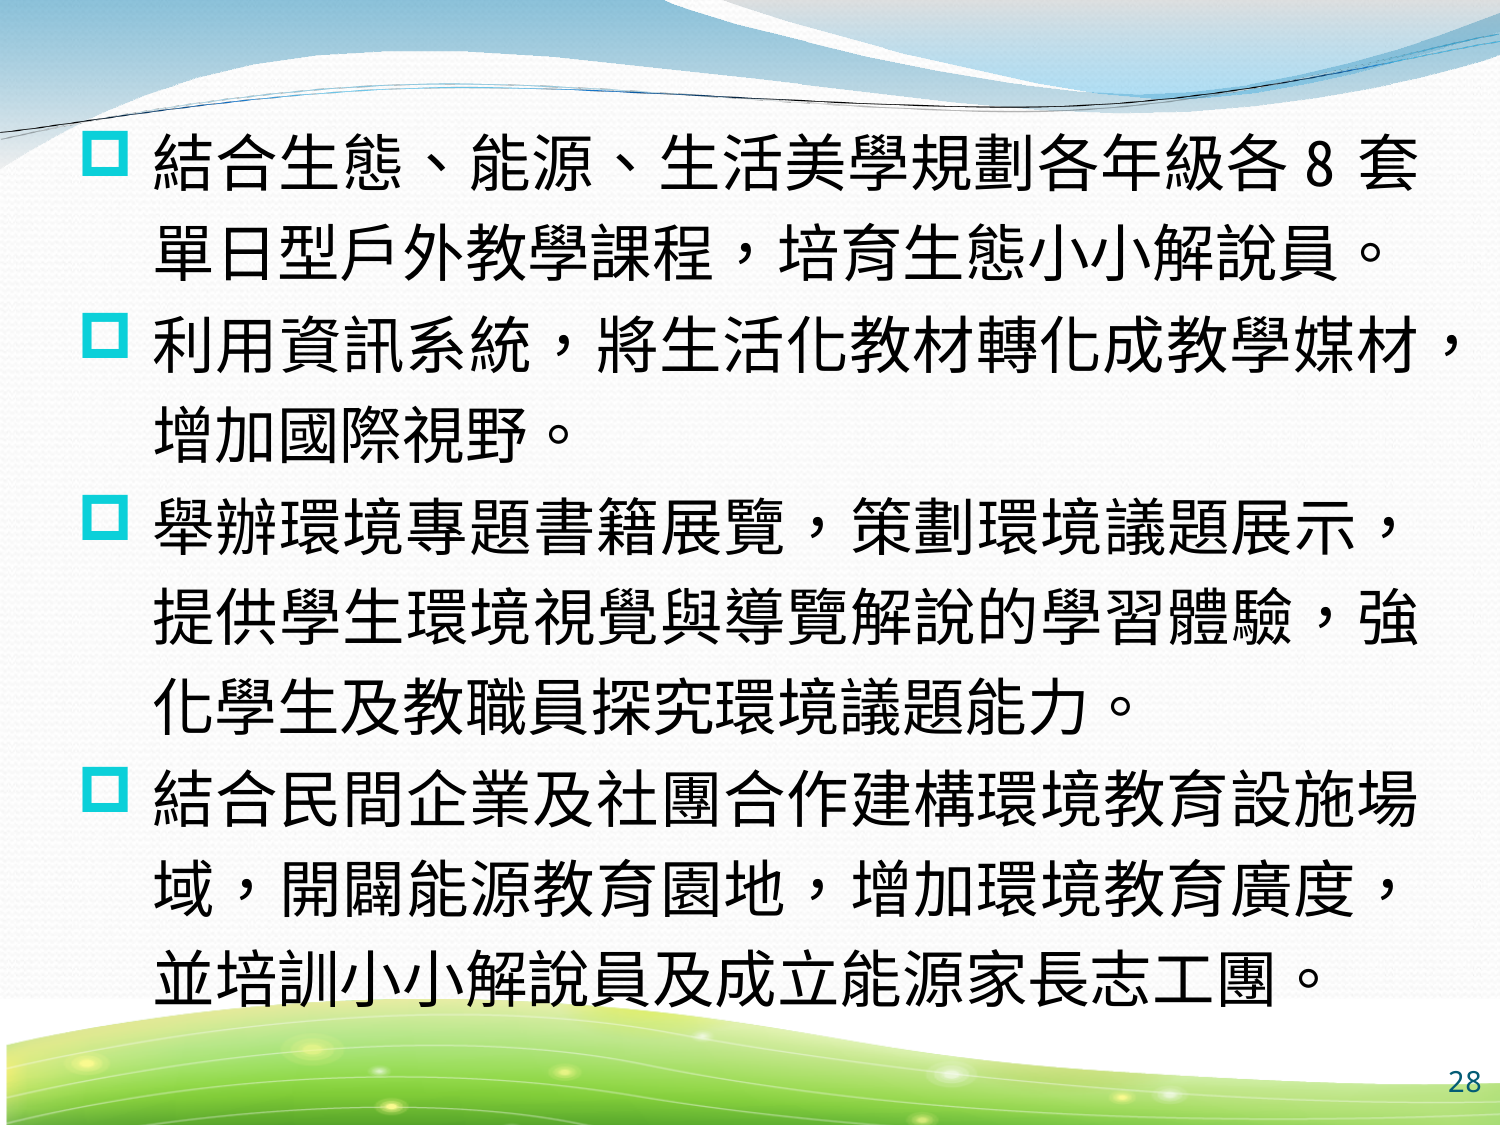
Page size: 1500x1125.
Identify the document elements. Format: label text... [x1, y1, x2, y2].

picture [755, 977, 762, 986]
picture [998, 977, 1008, 982]
picture [681, 977, 702, 992]
picture [936, 977, 955, 982]
picture [1060, 984, 1079, 992]
picture [0, 0, 1500, 1125]
picture [1302, 977, 1315, 985]
picture [1225, 977, 1267, 1000]
picture [850, 977, 863, 995]
picture [179, 977, 187, 999]
picture [603, 981, 638, 985]
text_box <編號> [1357, 1042, 1483, 1103]
picture [561, 977, 576, 981]
list 結合生態、能源、生活美學規劃各年級各8套單日型戶外教學課程，培育生態小小解說員。 利用資訊系統，將生活化教材轉化成教學媒材，增加國際視野。 舉辦環境專題書籍展覽，策劃環境議題展示，提供學生環境視覺與導覽解說的學習體驗，強化學生及教職員探究環境議題能力。 結合民間企業及社團合作建構環境教育設施場域，開闢能源教育園地，增加環境教育廣度，並培訓小小解說員及成立能源家長志工團。 [5, 102, 1436, 977]
picture [603, 989, 638, 993]
